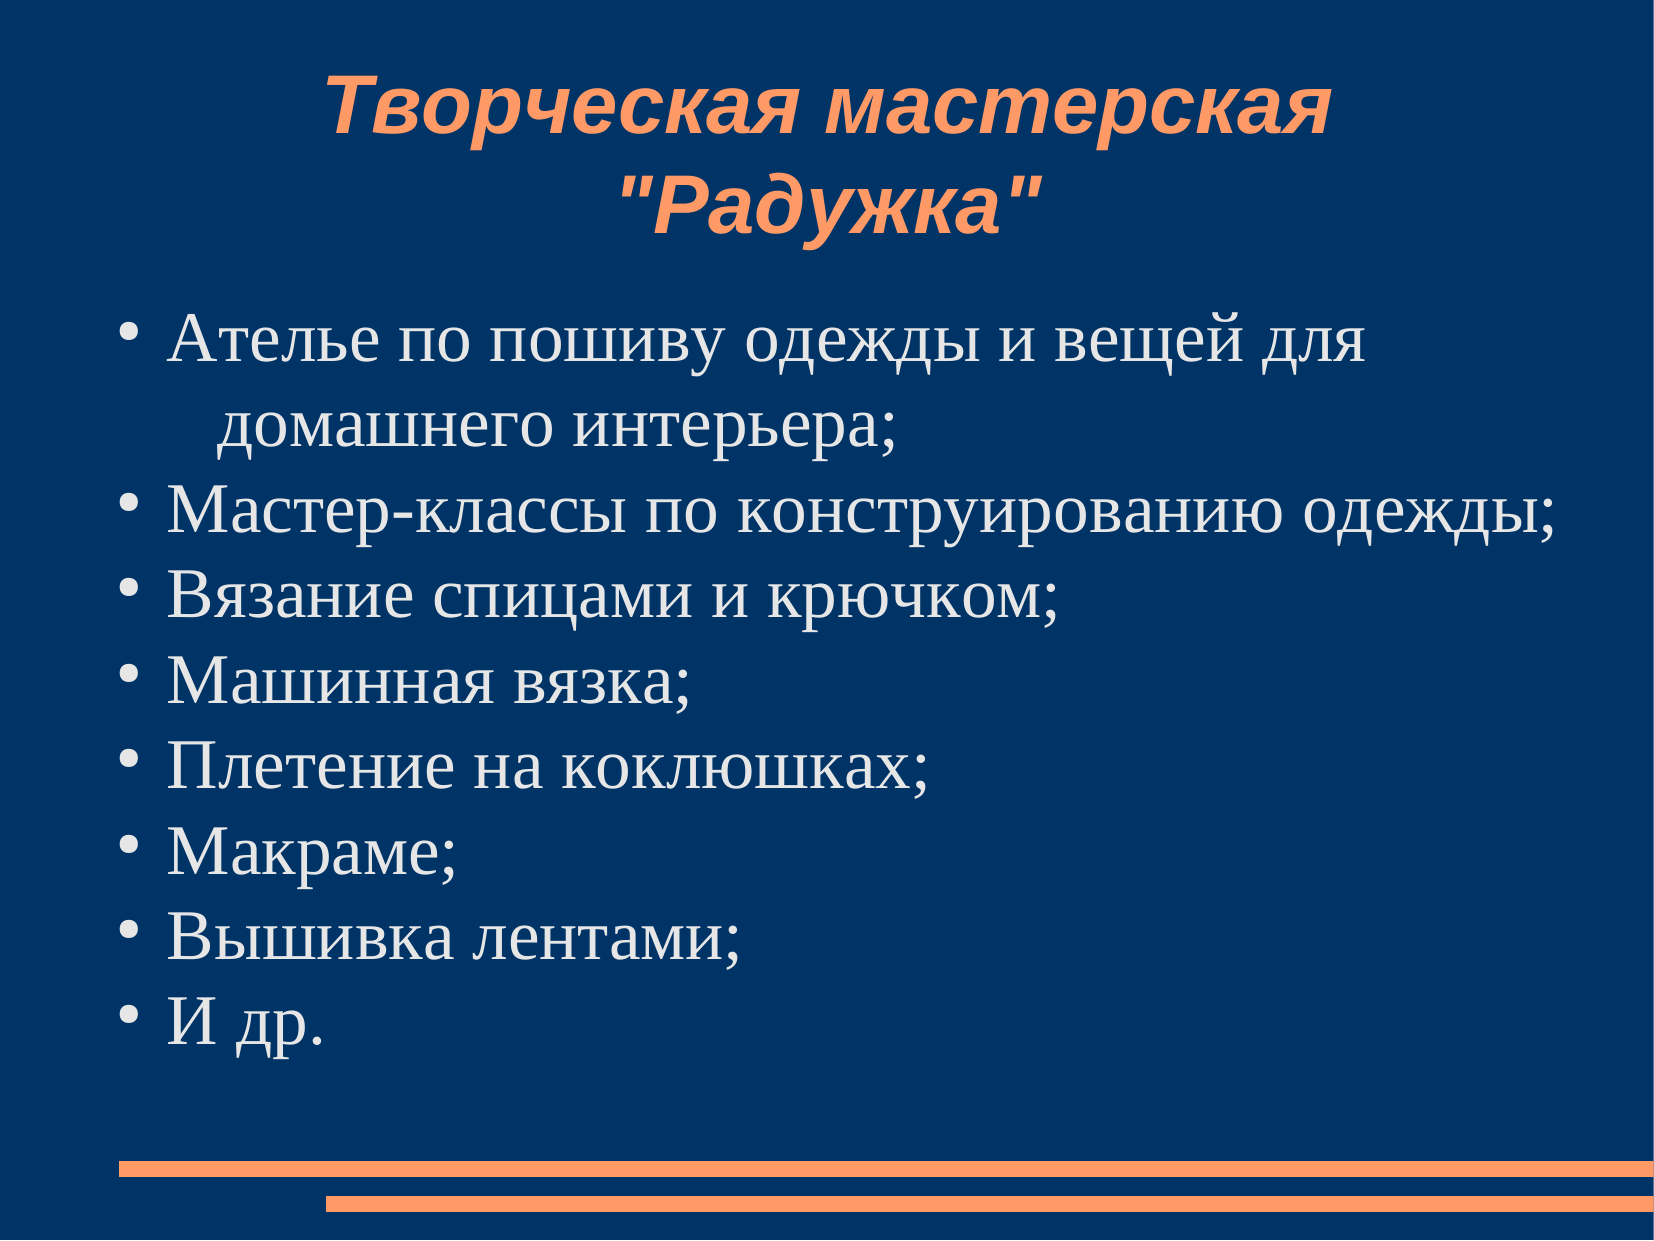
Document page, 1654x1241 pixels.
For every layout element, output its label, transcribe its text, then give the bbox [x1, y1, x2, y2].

title Творческая мастерская "Радужка" [121, 46, 1534, 254]
list Ателье по пошиву одежды и вещей для домашнего интерьера; Мастер-классы по конструированию одежды; Вязание спицами и крючком; Машинная вязка; Плетение на коклюшках; Макраме; Вышивка лентами; И др. [82, 290, 1571, 1120]
